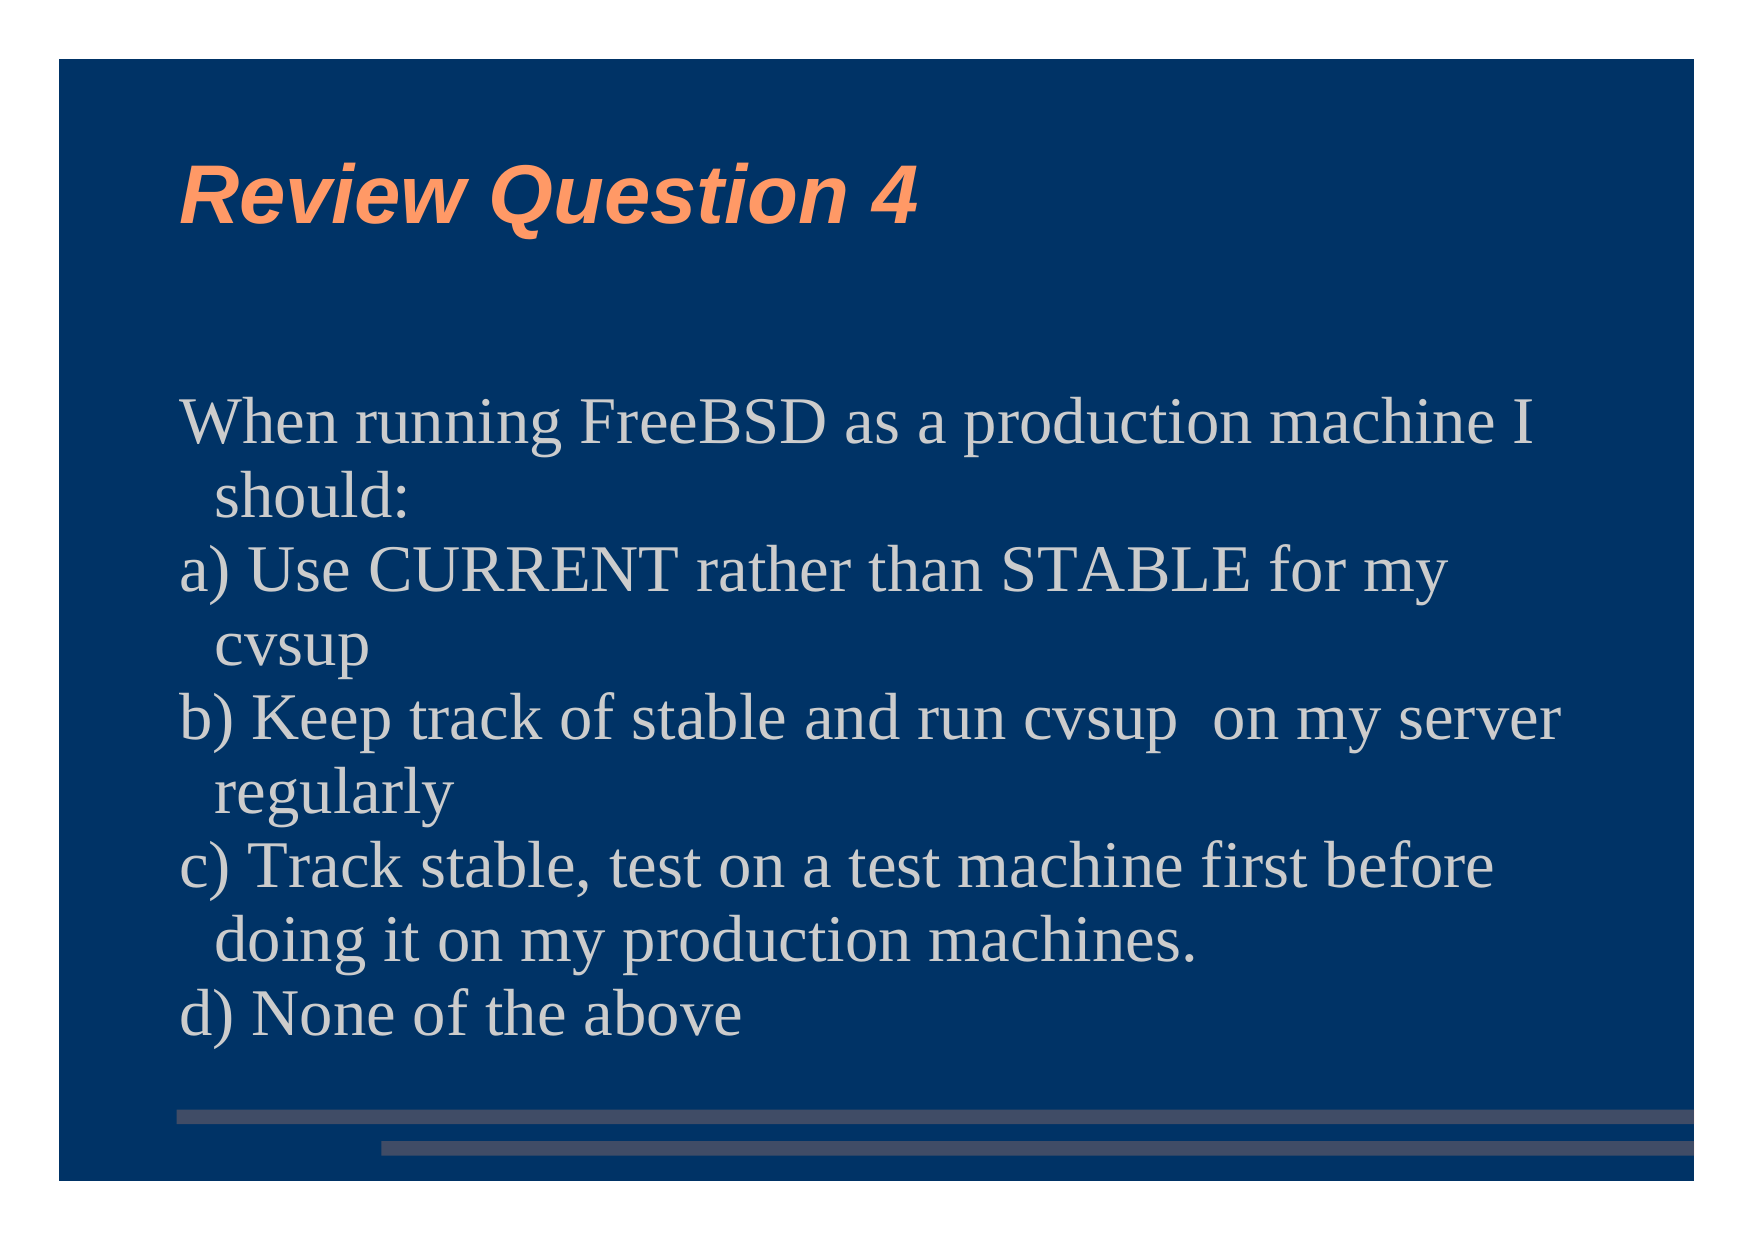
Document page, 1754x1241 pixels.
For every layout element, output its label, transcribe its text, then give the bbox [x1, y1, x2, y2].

subtitle When running FreeBSD as a production machine I should: a) Use CURRENT rather than STABLE for my cvsup b) Keep track of stable and run cvsup on my server regularly c) Track stable, test on a test machine first before doing it on my production machines. d) None of the above [179, 350, 1603, 1084]
title Review Question 4 [179, 100, 1576, 289]
